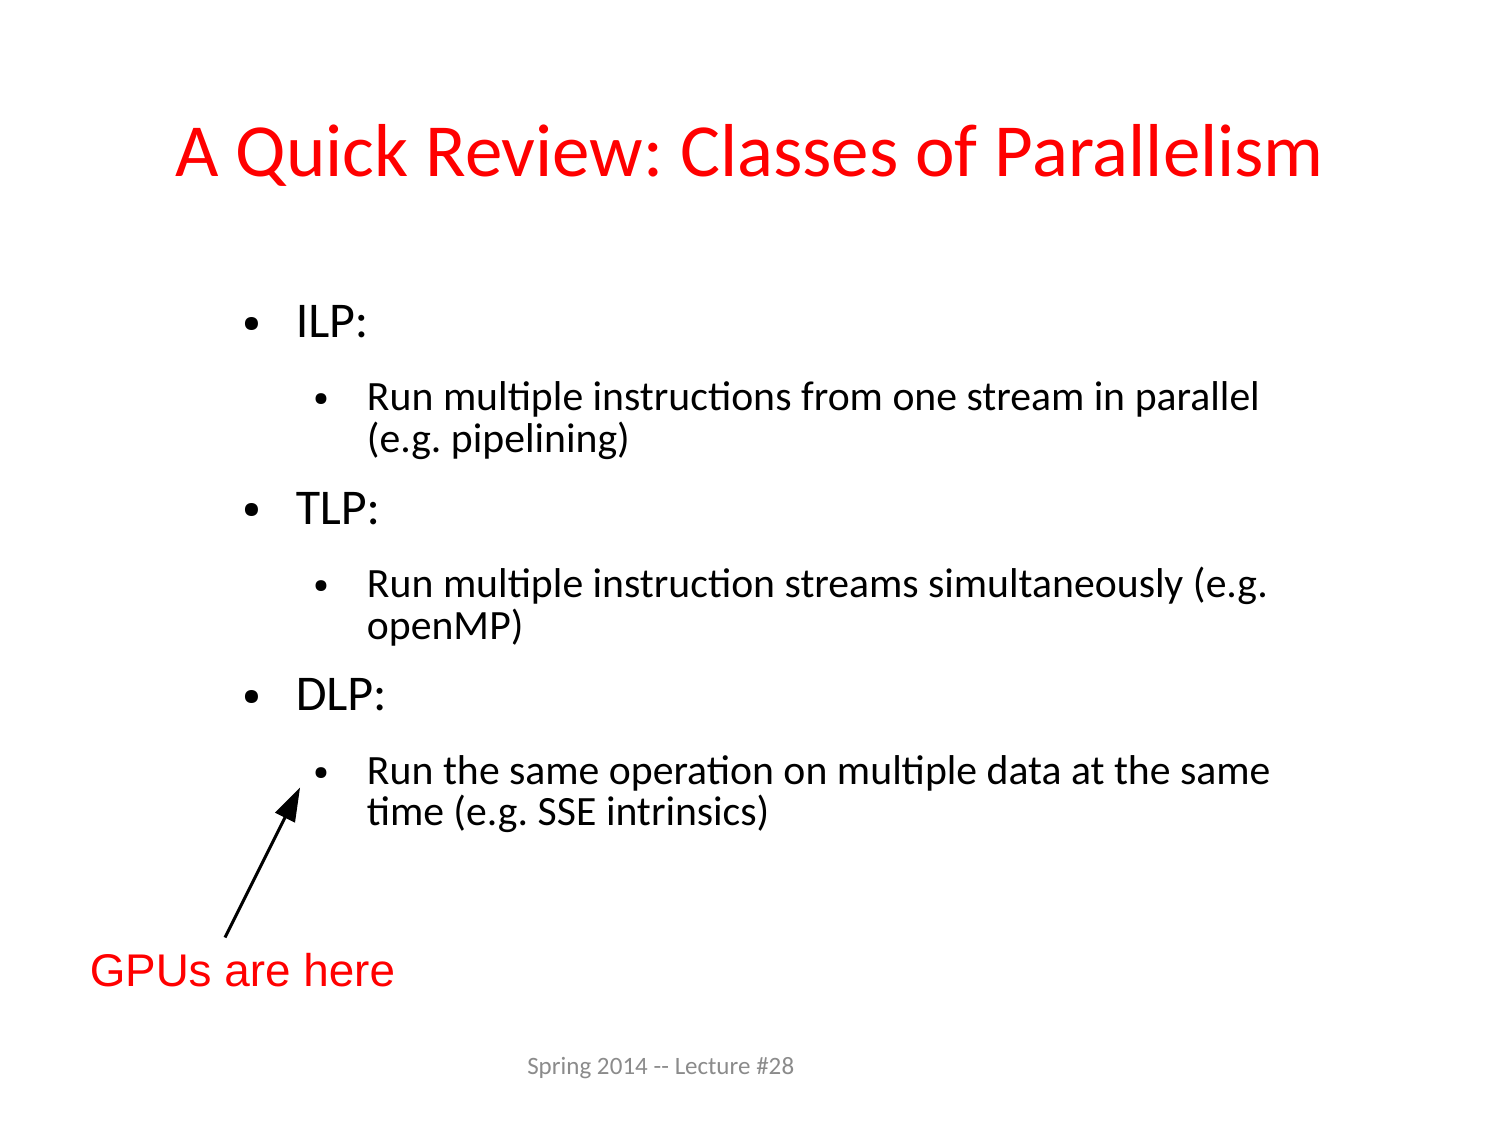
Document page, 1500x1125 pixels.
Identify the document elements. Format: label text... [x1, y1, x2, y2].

text_box GPUs are here [75, 937, 413, 1004]
title A Quick Review: Classes of Parallelism [112, 37, 1388, 279]
list ILP: Run multiple instructions from one stream in parallel (e.g. pipelining) TLP: Run multiple instruction streams simultaneously (e.g. openMP) DLP: Run the same operation on multiple data at the same time (e.g. SSE intrinsics) [225, 299, 1313, 1051]
